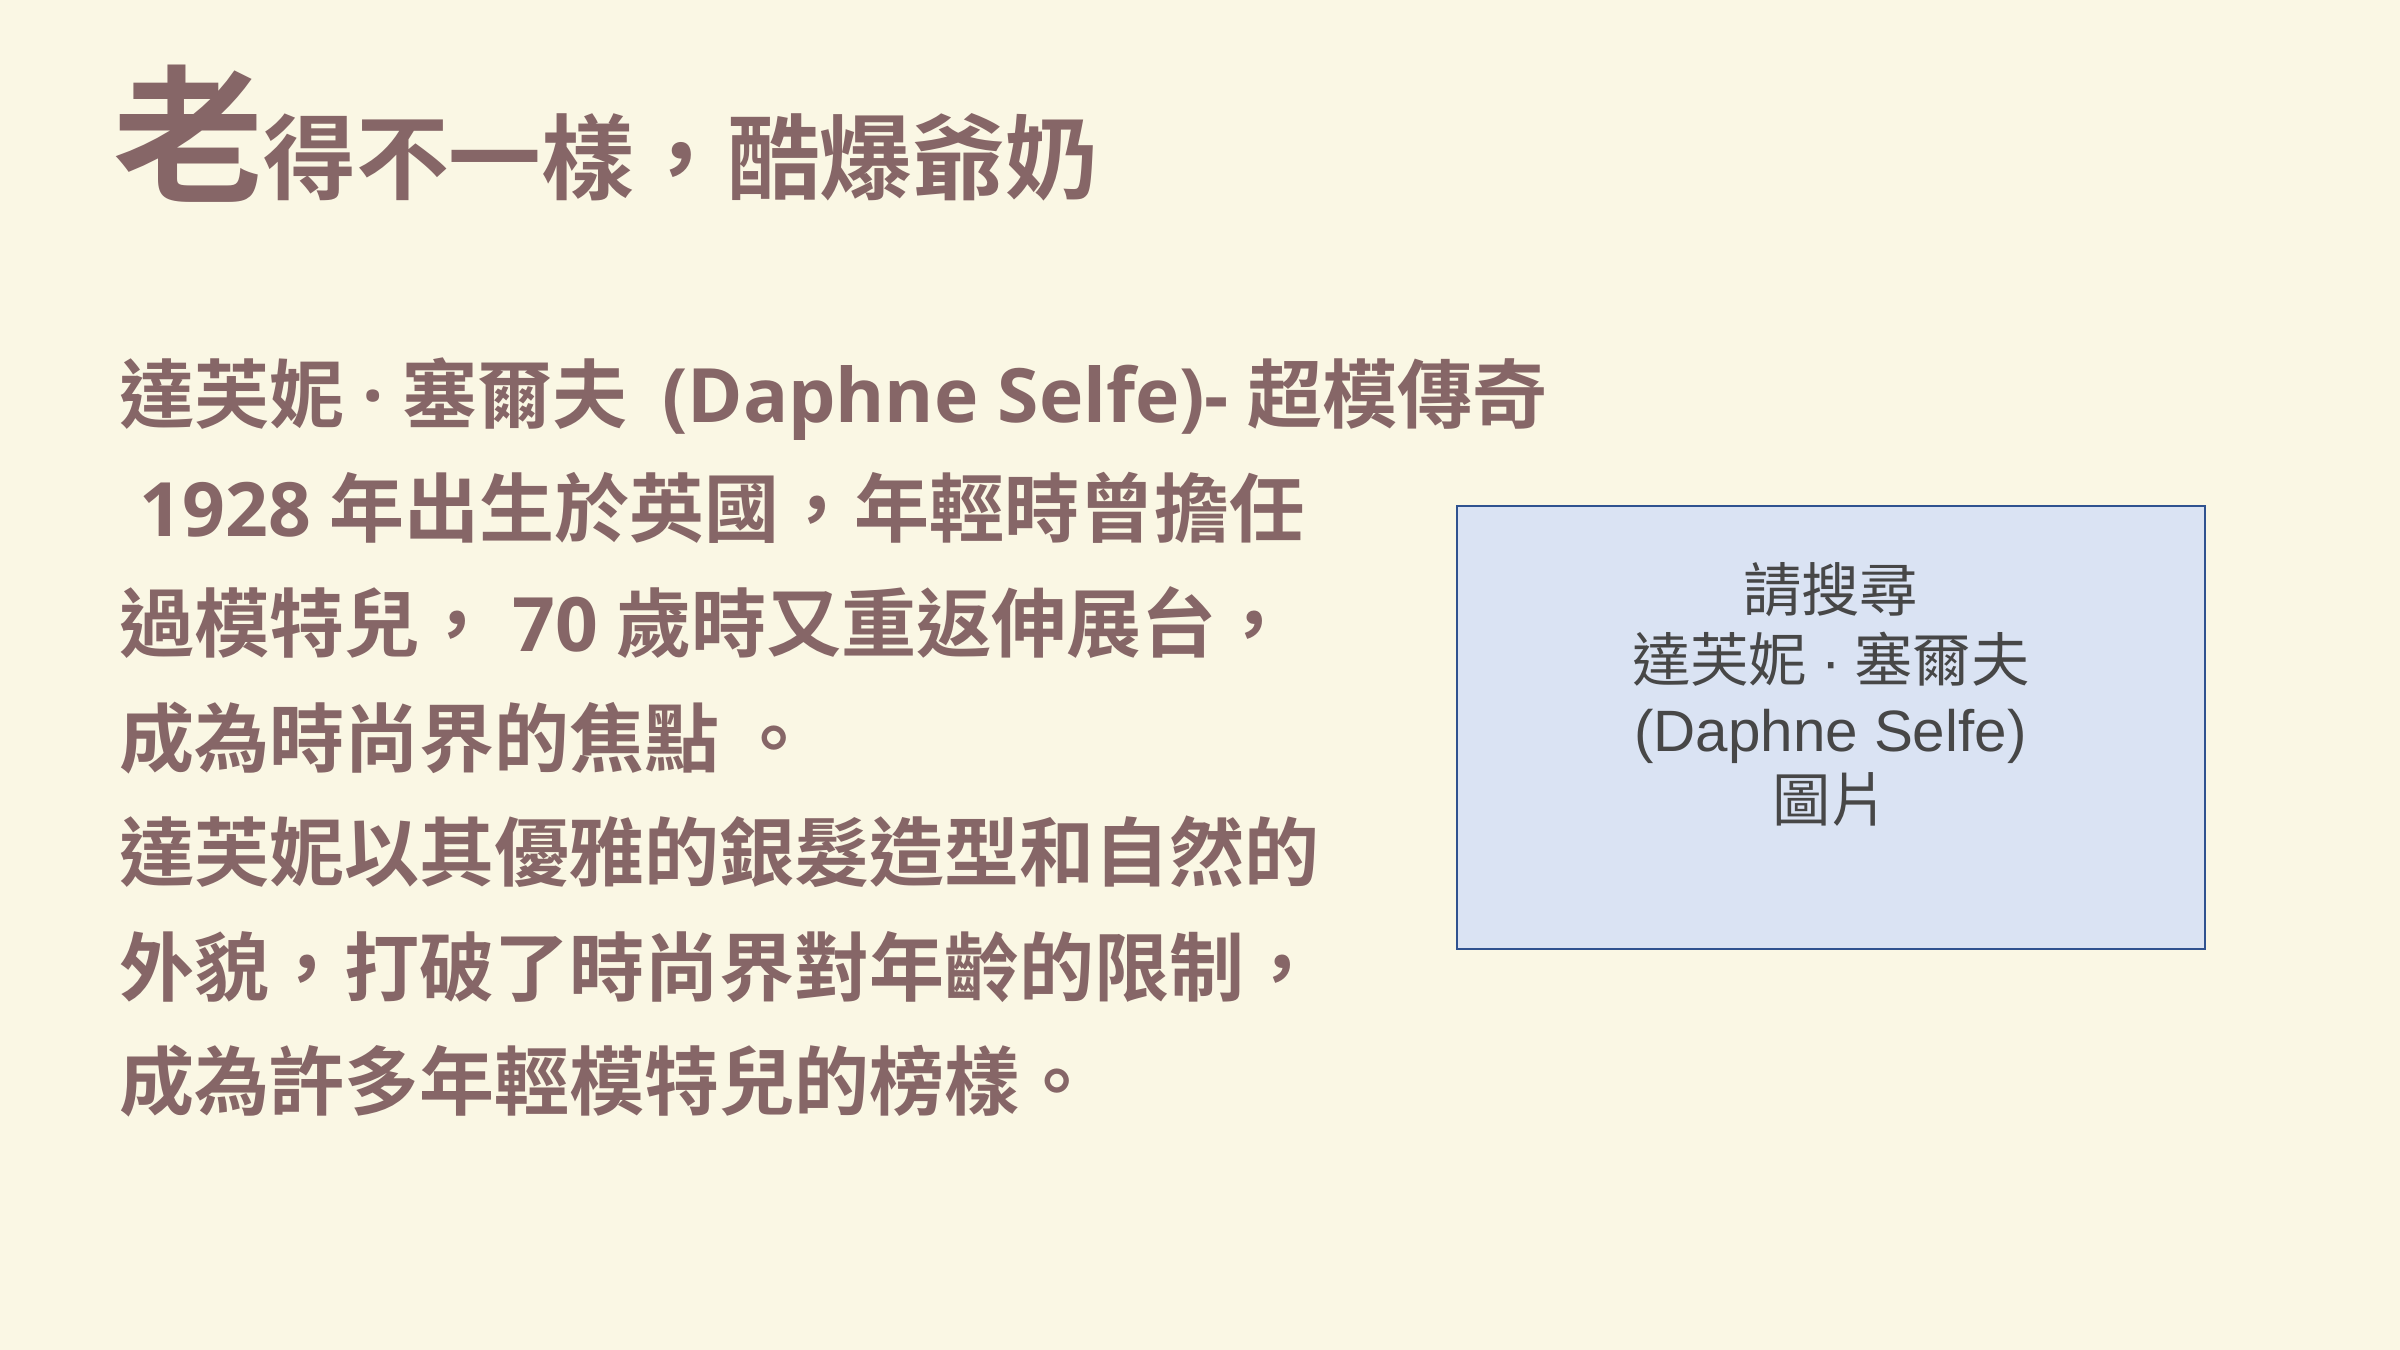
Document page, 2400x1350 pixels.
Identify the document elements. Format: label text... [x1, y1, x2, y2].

text_box 老得不一樣，酷爆爺奶 [114, 106, 1362, 262]
text_box 達芙妮·塞爾夫 (Daphne Selfe)-超模傳奇 1928年出生於英國，年輕時曾擔任 過模特兒，70歲時又重返伸展台， 成為時尚界的焦點 。 達芙妮以其優雅的銀髮造型和自然的 外貌，打破了時尚界對年齡的限制， 成為許多年輕模特兒的榜樣。 [105, 315, 1640, 1132]
text_box 請搜尋 達芙妮·塞爾夫 (Daphne Selfe) 圖片 [1457, 506, 2205, 949]
